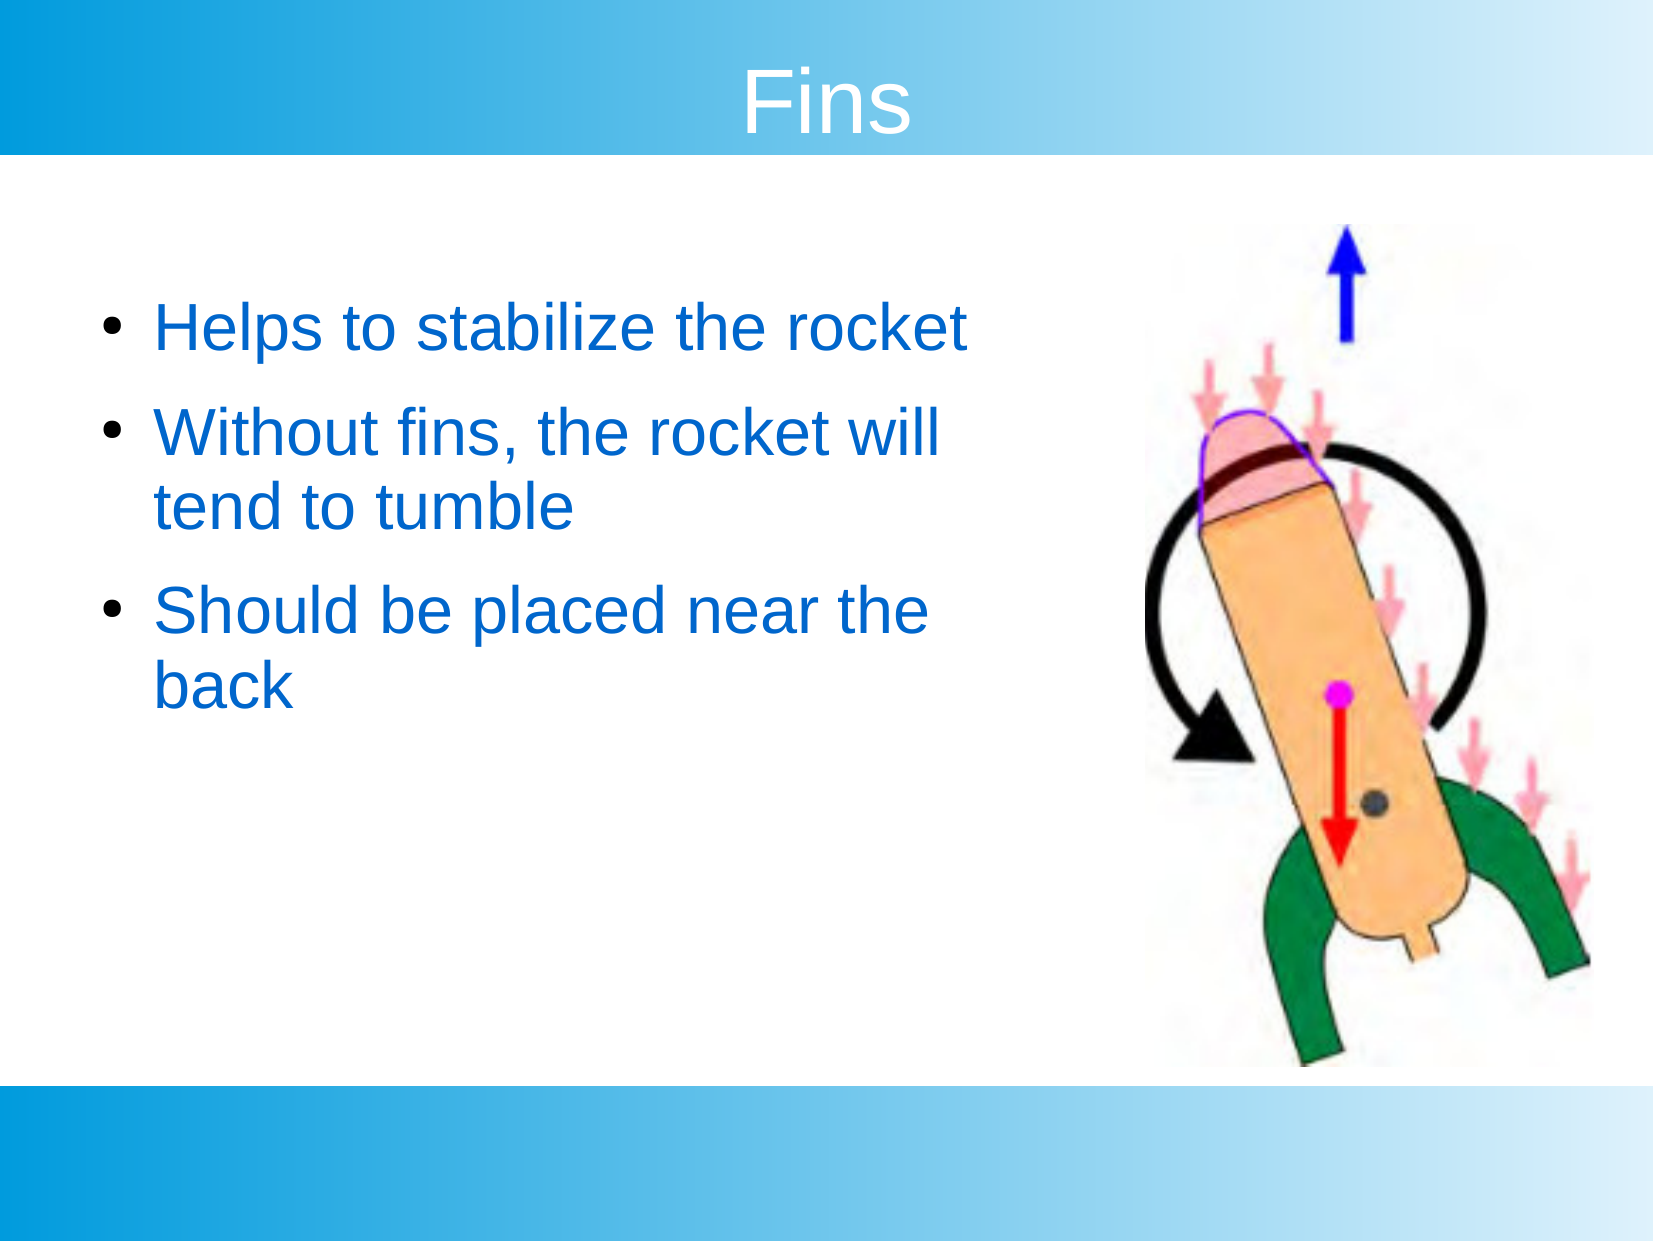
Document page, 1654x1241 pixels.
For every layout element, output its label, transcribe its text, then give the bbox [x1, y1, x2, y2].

list Helps to stabilize the rocket Without fins, the rocket will tend to tumble Should be placed near the back [82, 290, 1145, 1010]
picture [1145, 224, 1594, 1067]
title Fins [82, 49, 1571, 155]
